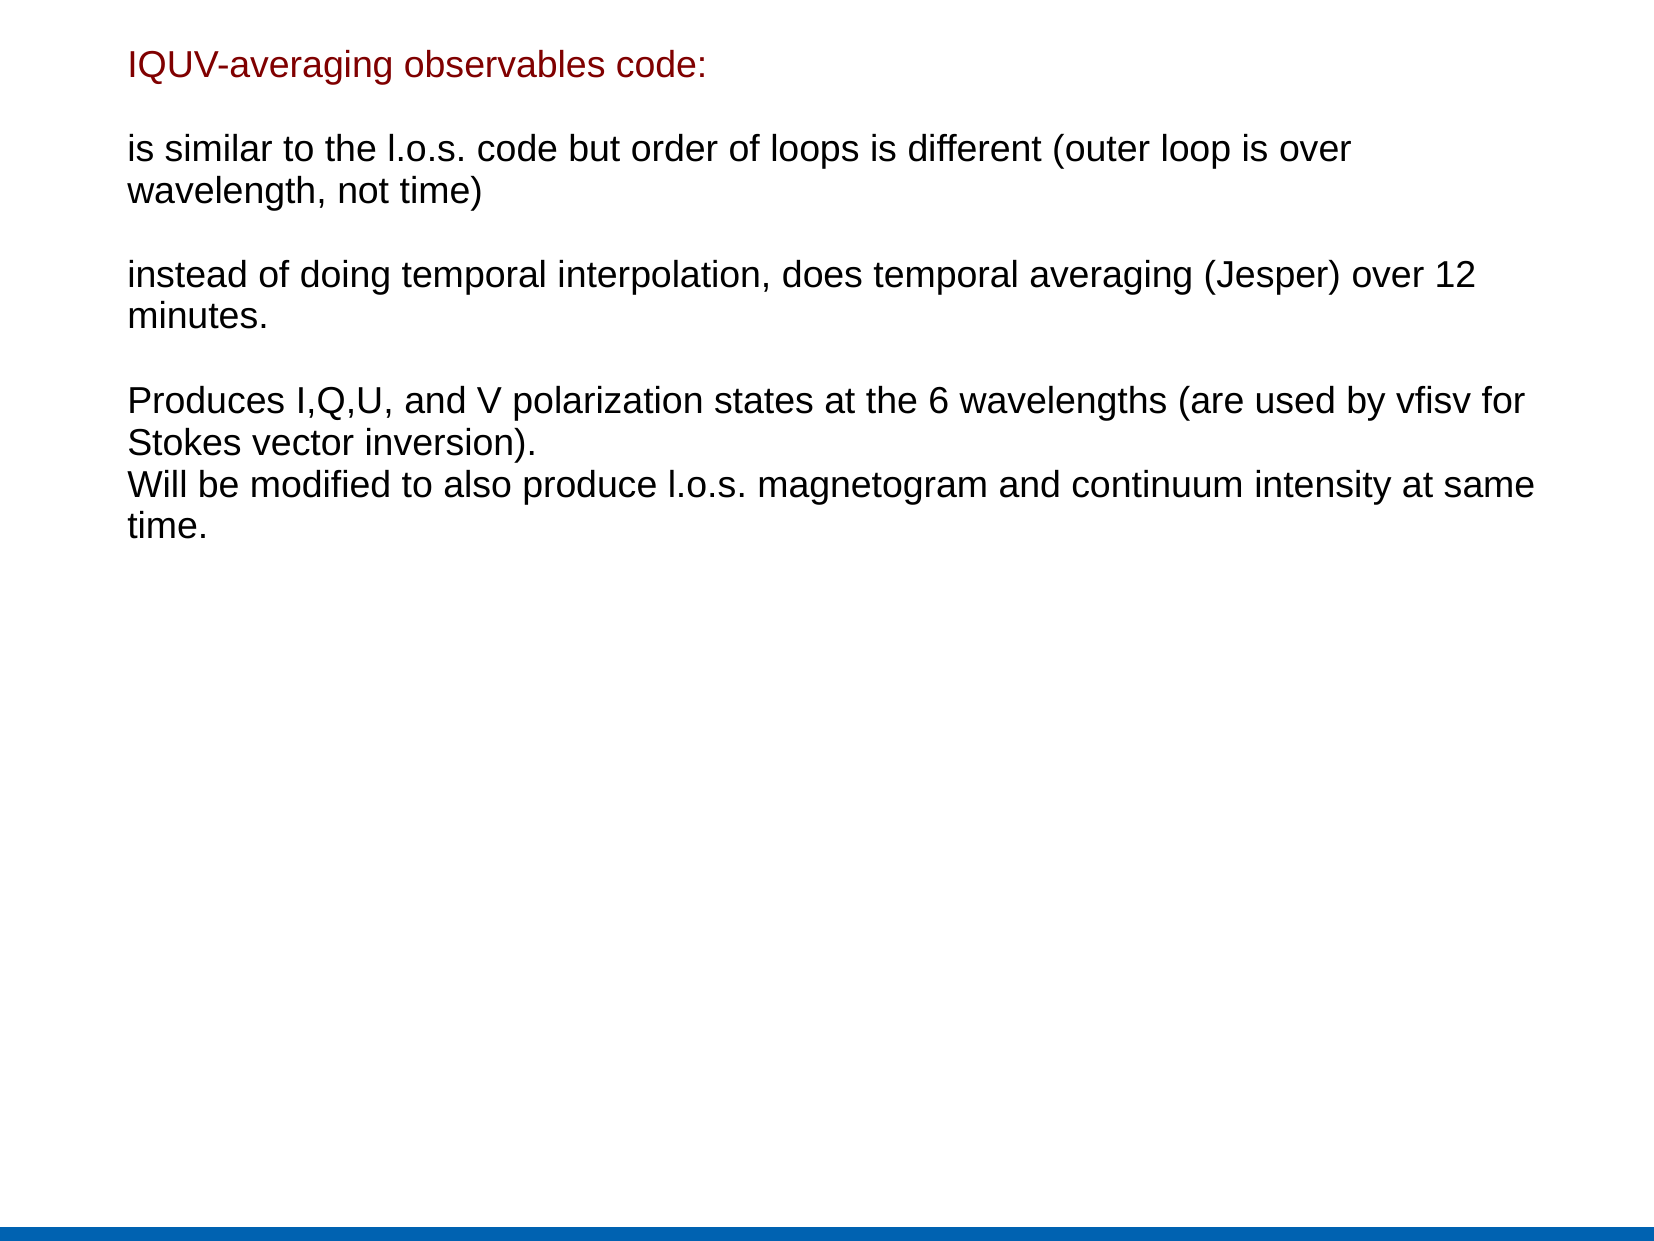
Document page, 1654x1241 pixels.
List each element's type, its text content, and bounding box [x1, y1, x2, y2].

text_box IQUV-averaging observables code: is similar to the l.o.s. code but order of loops is different (outer loop is over wavelength, not time) instead of doing temporal interpolation, does temporal averaging (Jesper) over 12 minutes. Produces I,Q,U, and V polarization states at the 6 wavelengths (are used by vfisv for Stokes vector inversion). Will be modified to also produce l.o.s. magnetogram and continuum intensity at same time. [112, 35, 1576, 555]
